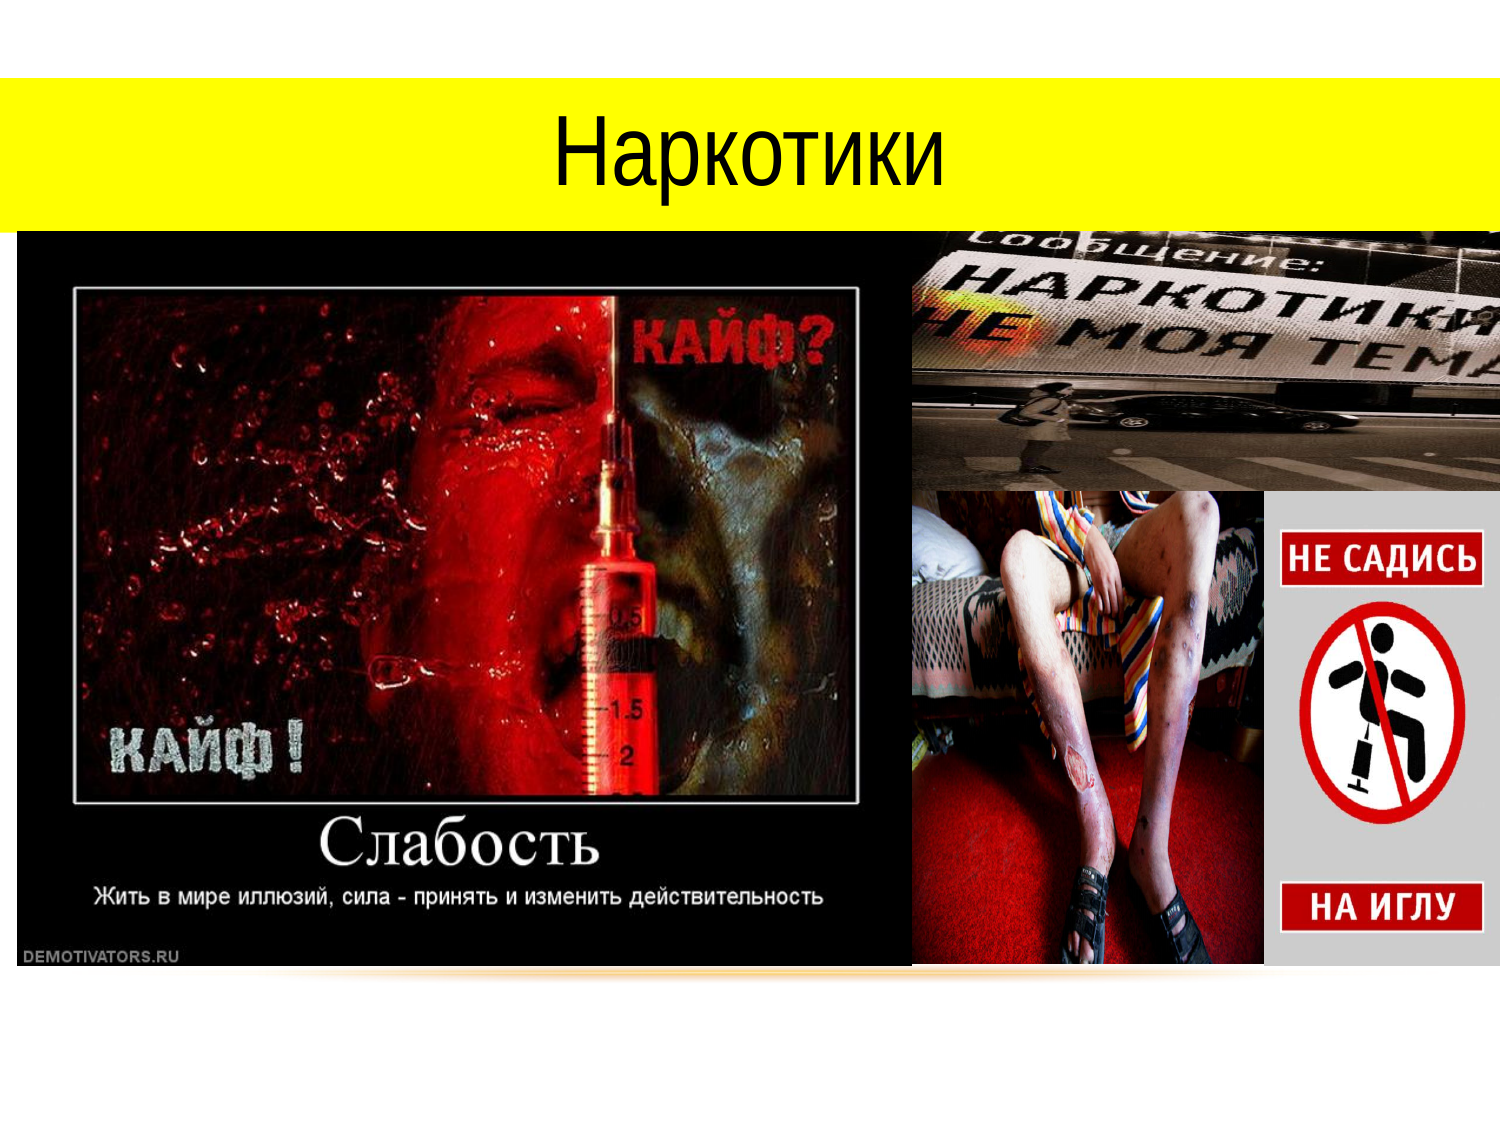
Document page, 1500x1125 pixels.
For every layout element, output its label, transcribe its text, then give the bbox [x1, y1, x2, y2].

title Наркотики [0, 78, 1500, 233]
picture [17, 231, 1500, 966]
